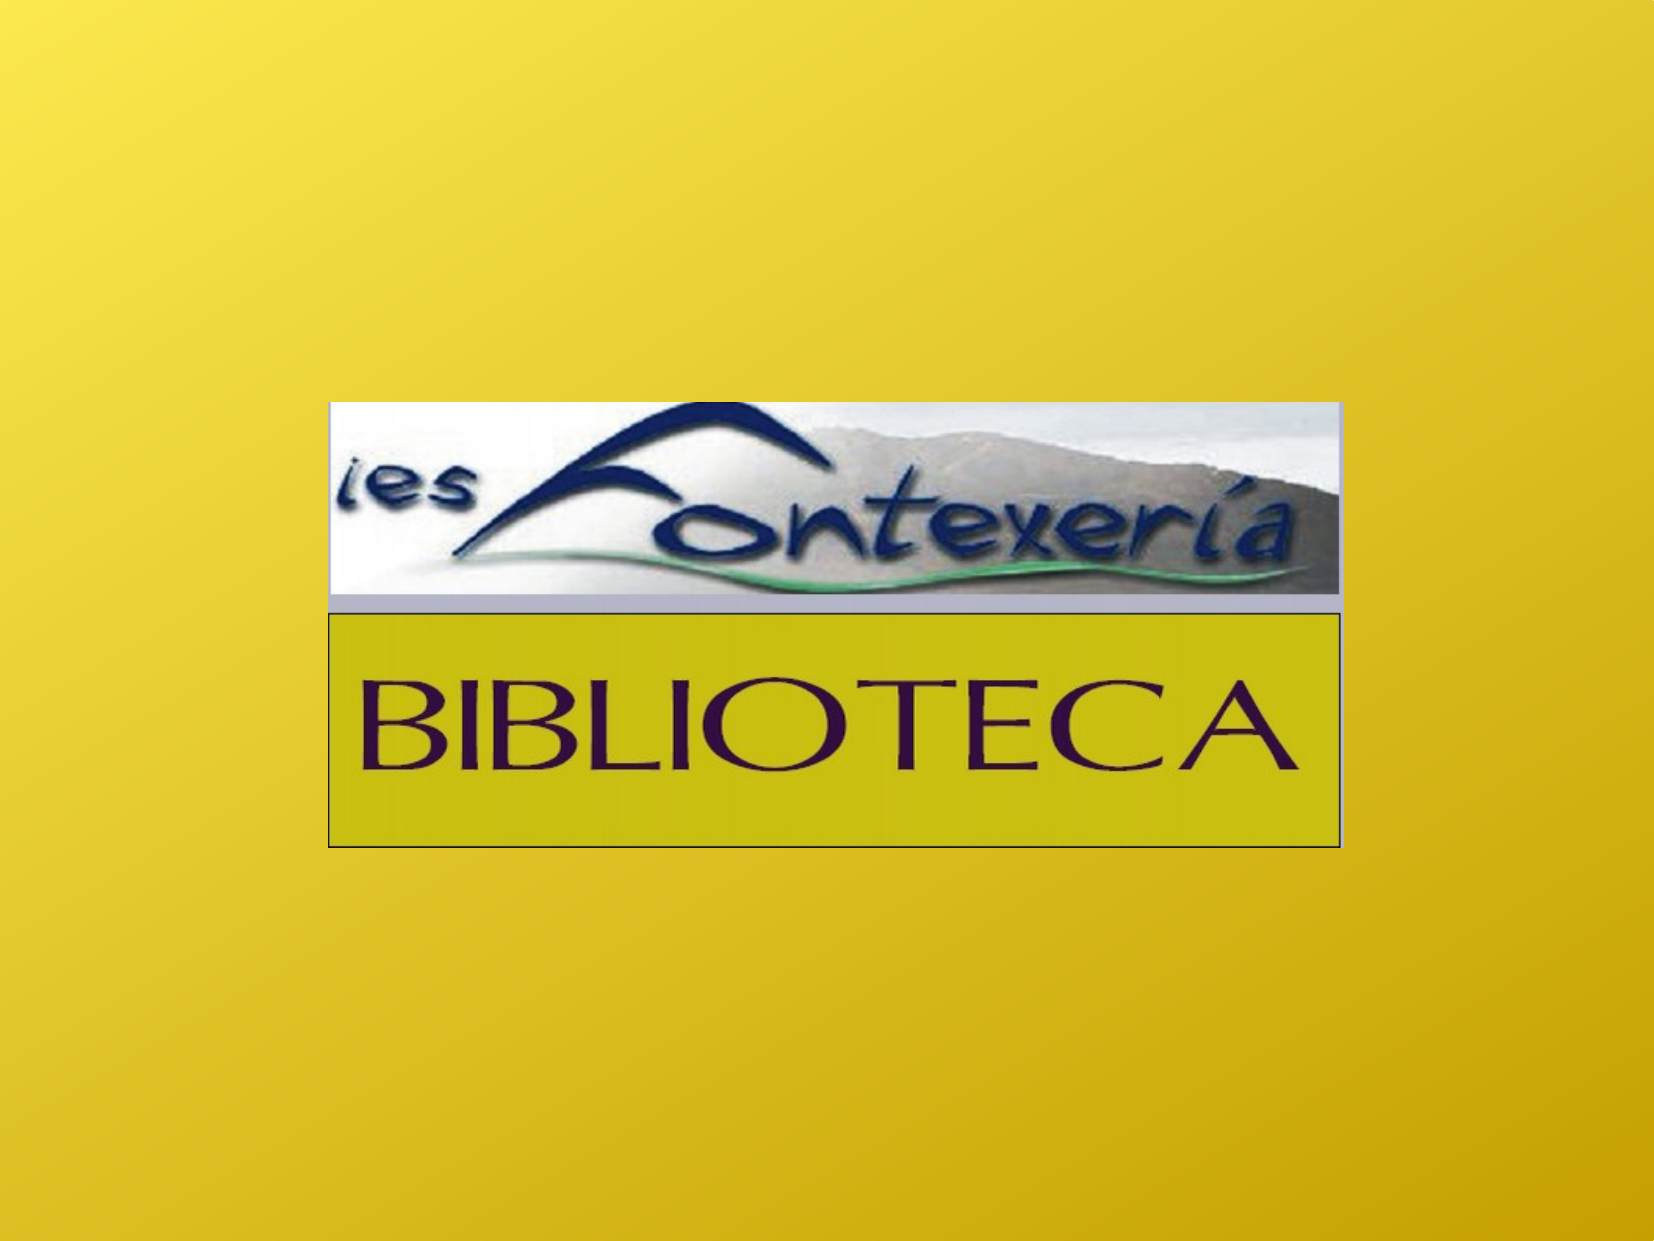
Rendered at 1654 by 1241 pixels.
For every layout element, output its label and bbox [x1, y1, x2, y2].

picture [328, 402, 1344, 848]
